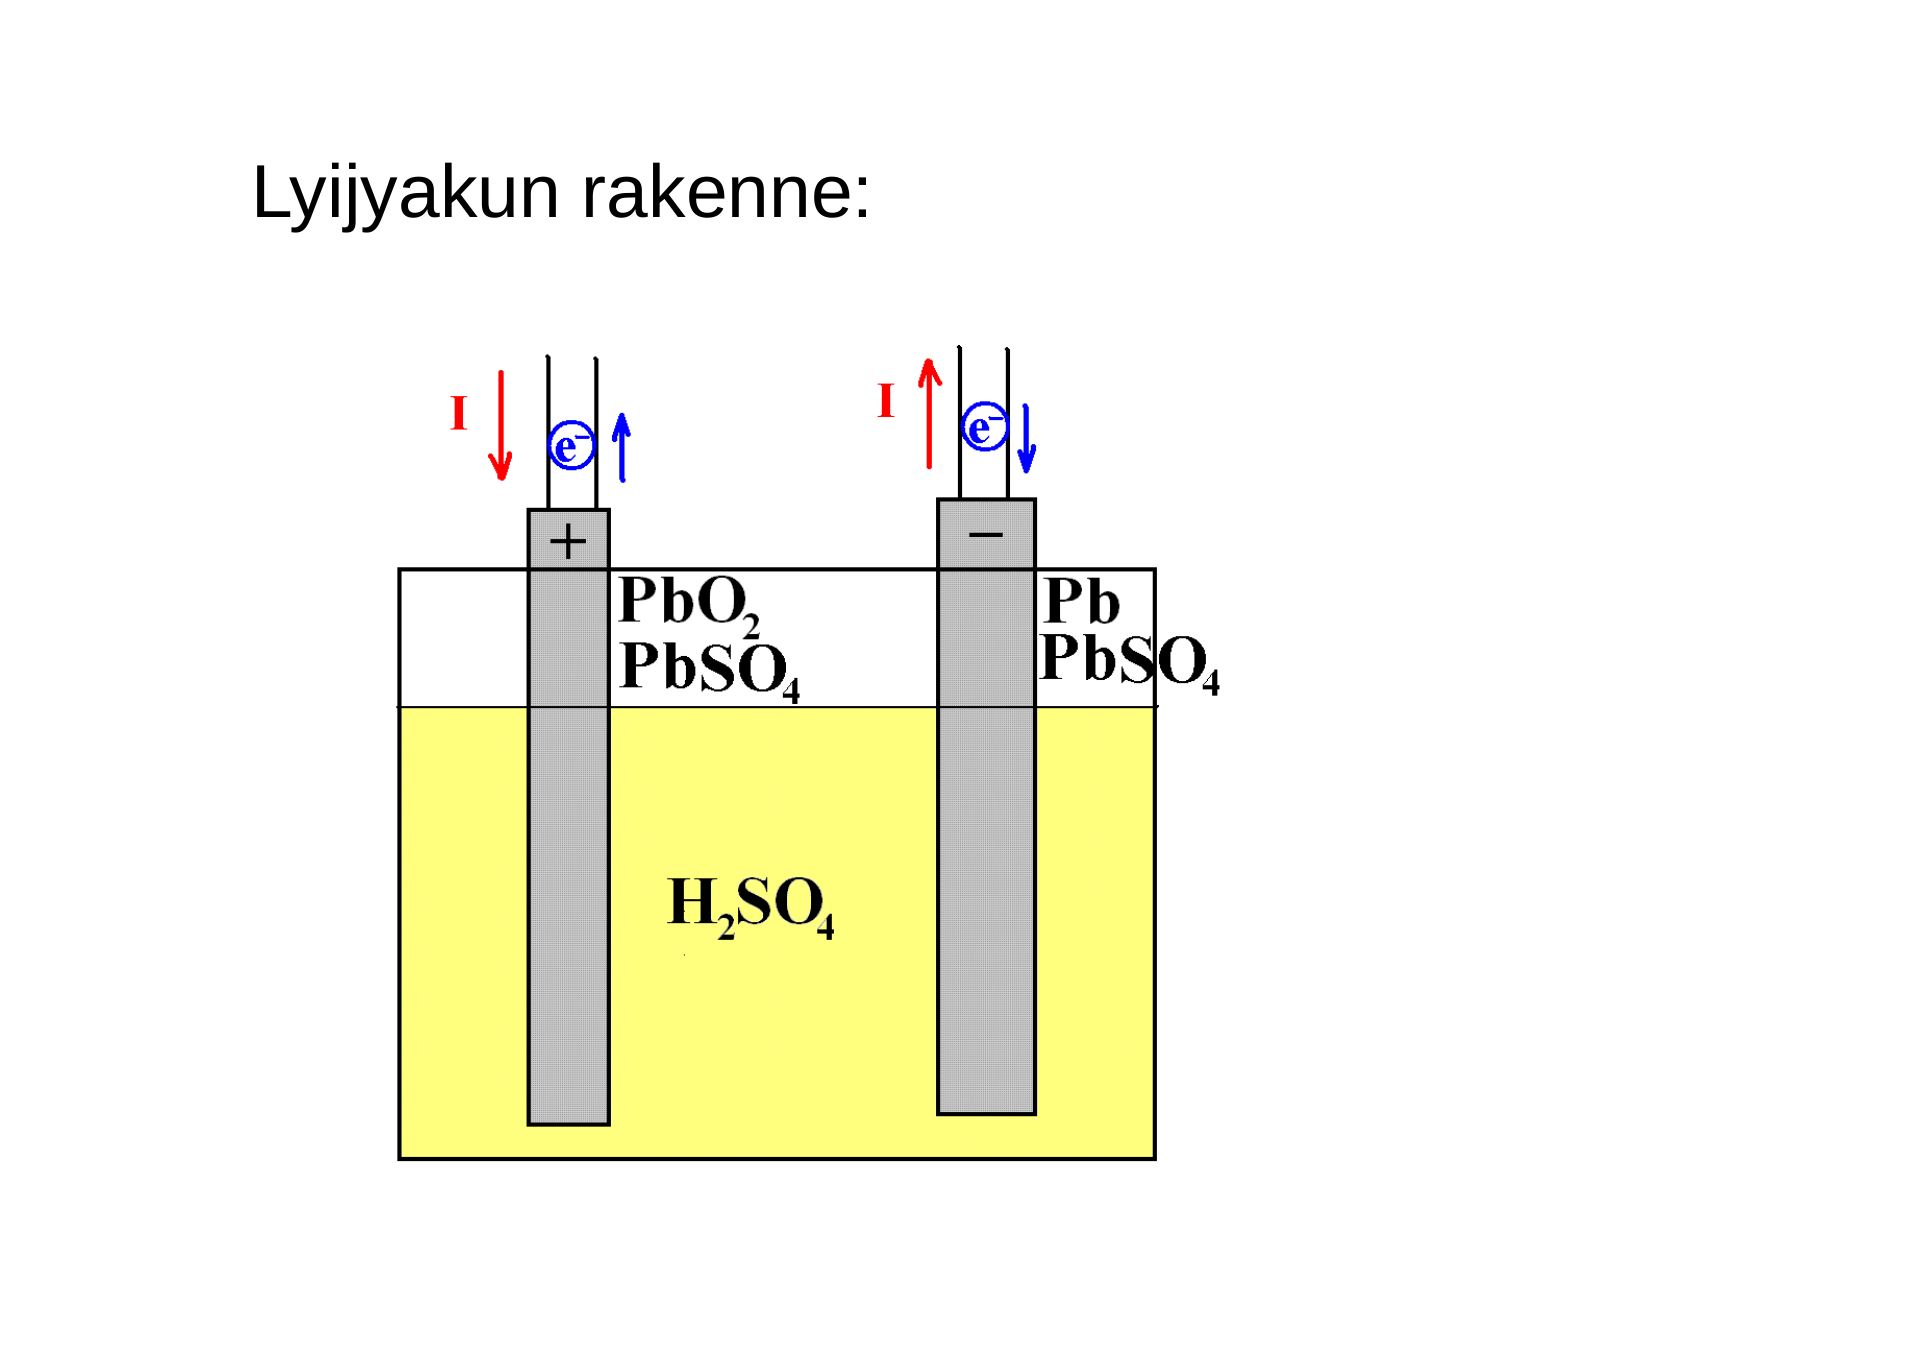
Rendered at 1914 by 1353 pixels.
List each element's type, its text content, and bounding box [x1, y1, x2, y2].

text_box Lyijyakun rakenne: [236, 141, 889, 241]
picture [214, 321, 1382, 1182]
